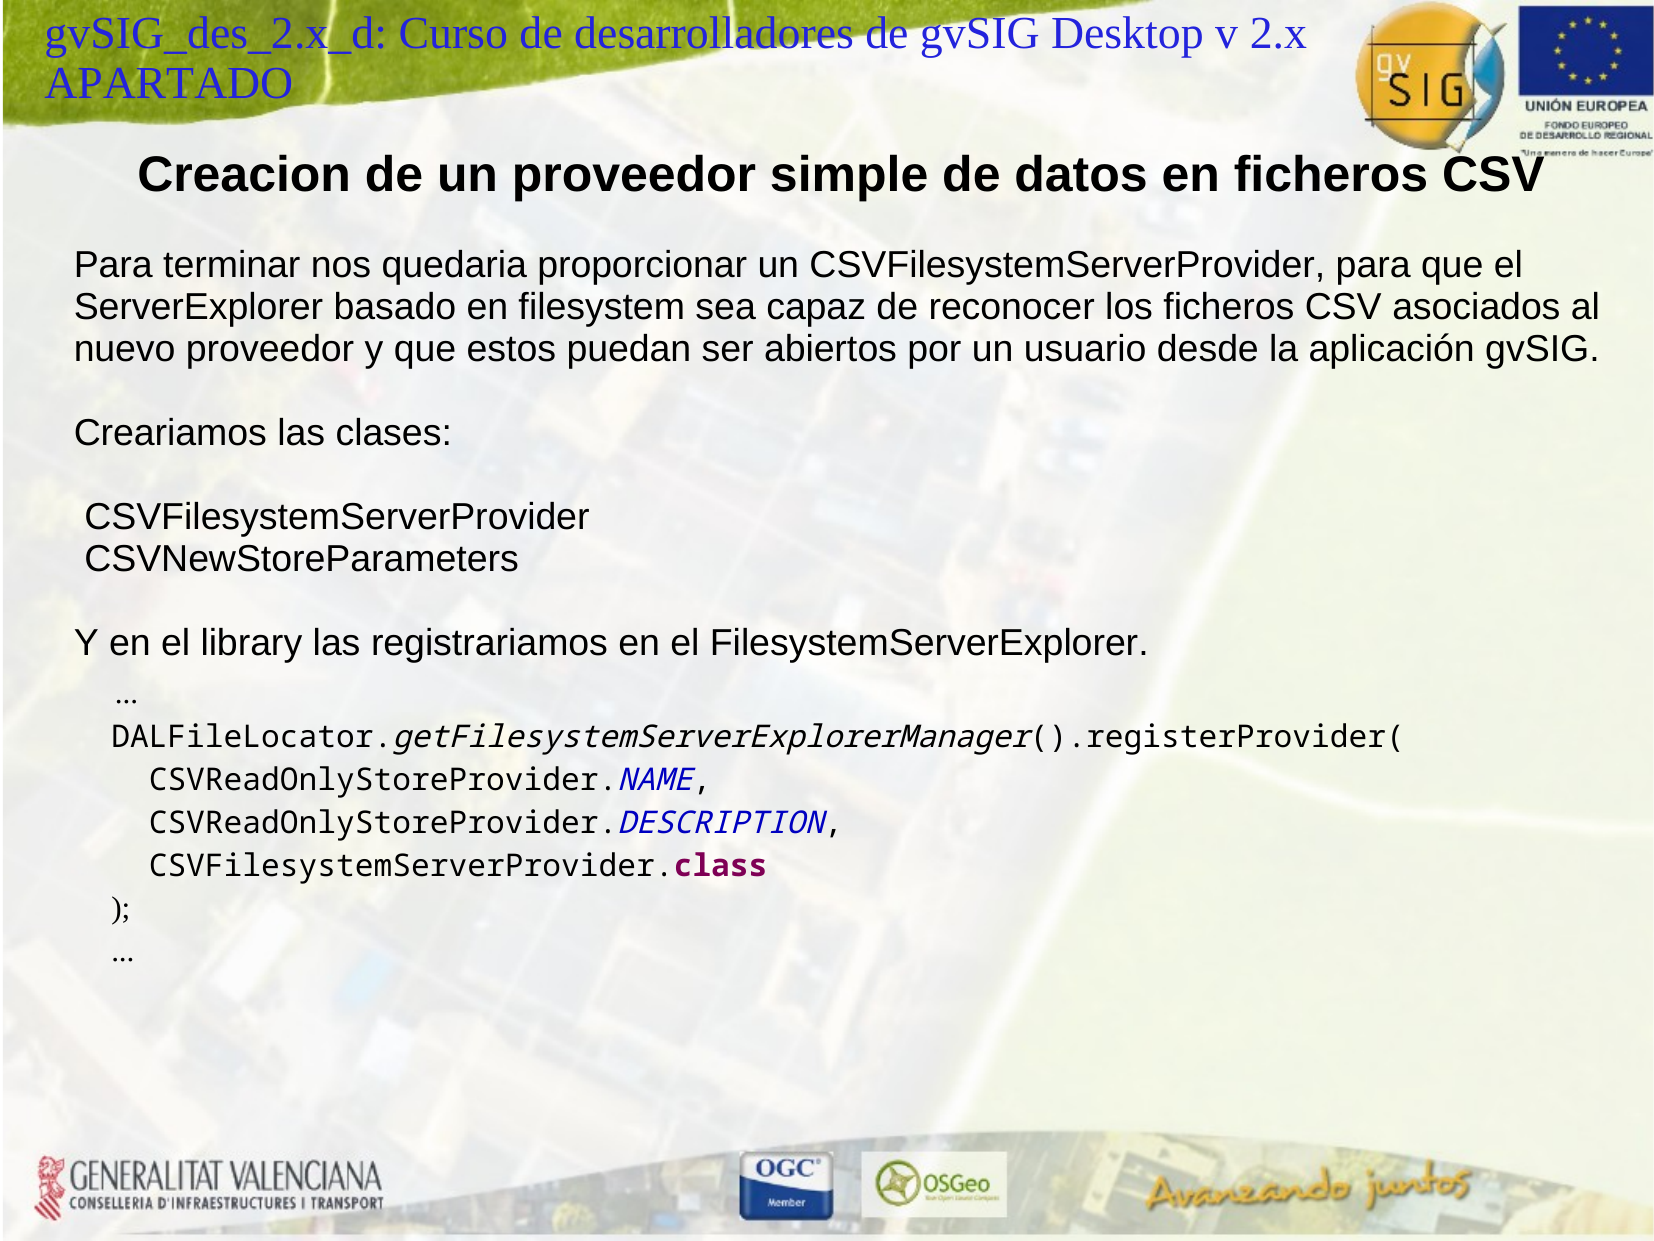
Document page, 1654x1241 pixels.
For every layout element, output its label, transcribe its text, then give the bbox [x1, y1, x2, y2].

text_box Creacion de un proveedor simple de datos en ficheros CSV Para terminar nos quedaria proporcionar un CSVFilesystemServerProvider, para que el ServerExplorer basado en filesystem sea capaz de reconocer los ficheros CSV asociados al nuevo proveedor y que estos puedan ser abiertos por un usuario desde la aplicación gvSIG. Creariamos las clases: CSVFilesystemServerProvider CSVNewStoreParameters Y en el library las registrariamos en el FilesystemServerExplorer. ... DALFileLocator.getFilesystemServerExplorerManager().registerProvider( CSVReadOnlyStoreProvider.NAME, CSVReadOnlyStoreProvider.DESCRIPTION, CSVFilesystemServerProvider.class ); ... [59, 138, 1625, 1170]
picture [2, 0, 1654, 1241]
